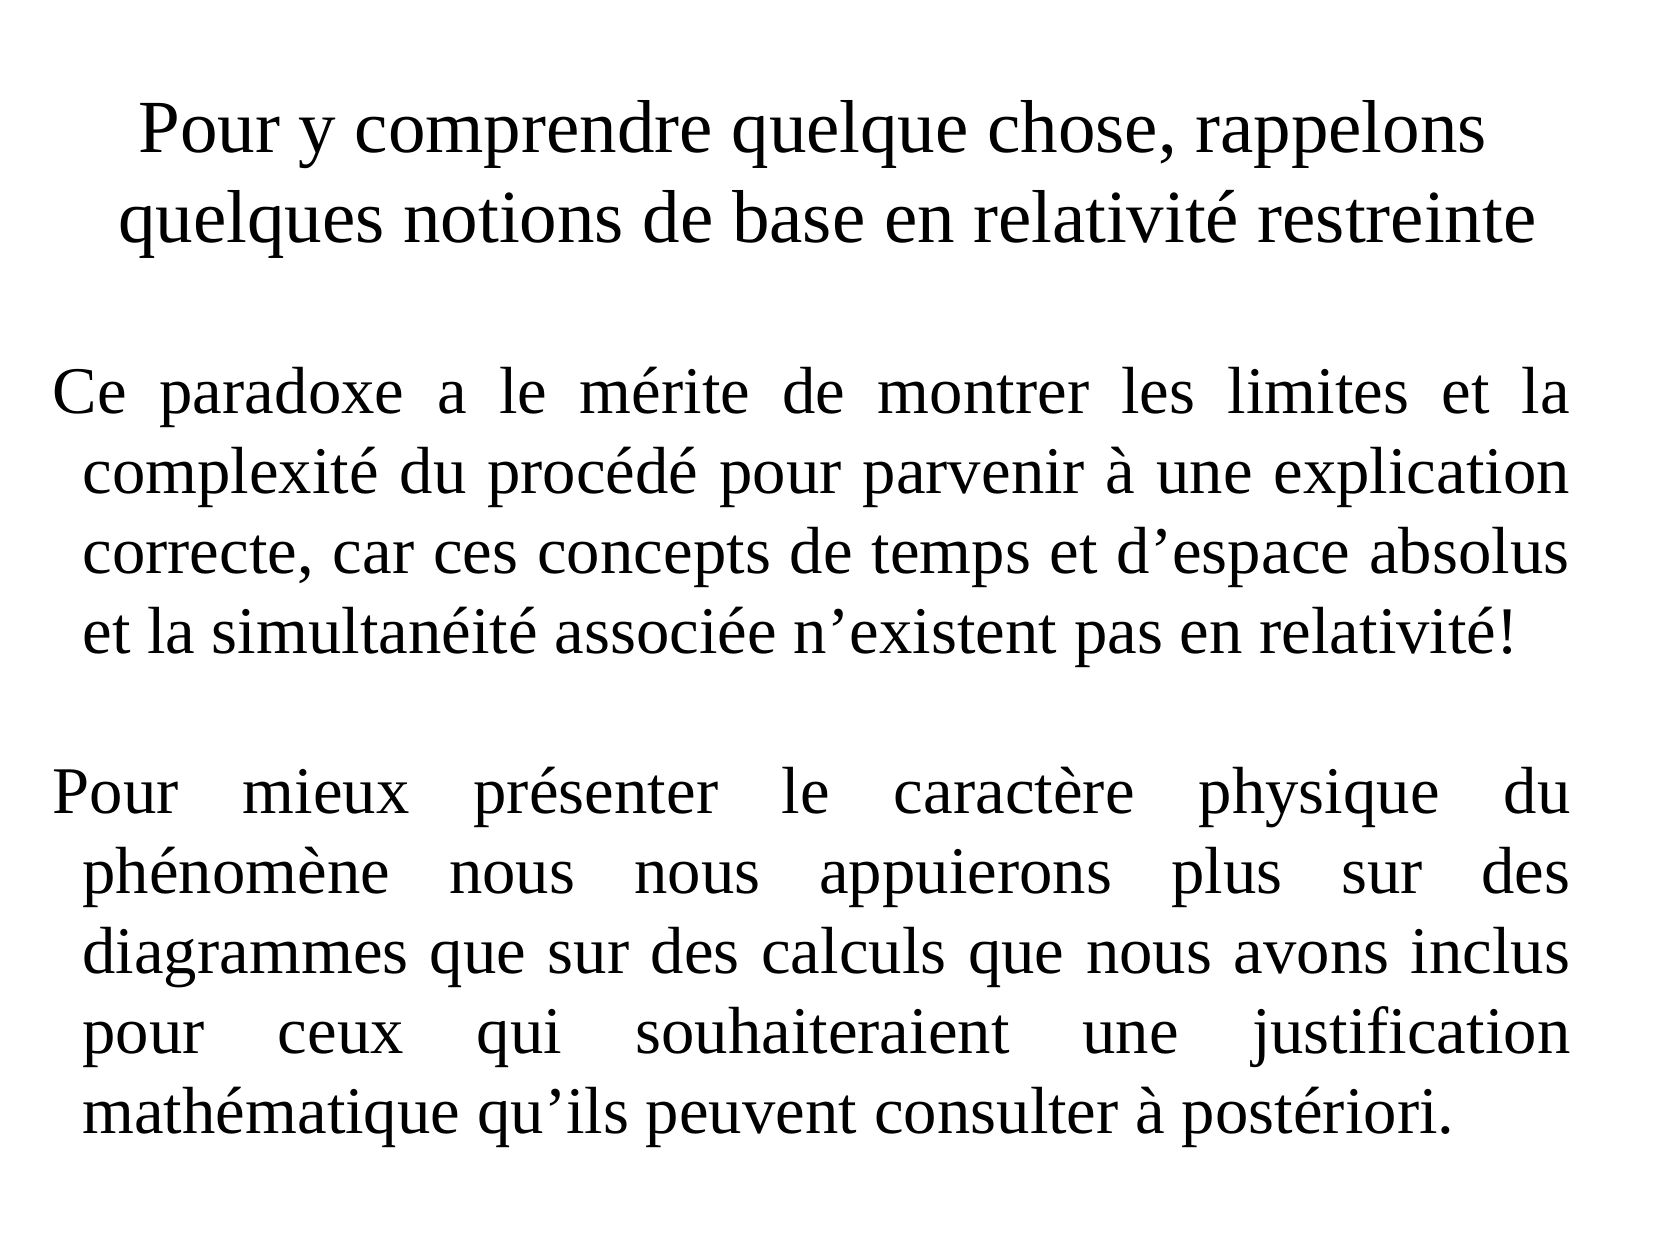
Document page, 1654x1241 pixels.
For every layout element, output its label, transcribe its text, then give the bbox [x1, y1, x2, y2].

text_box . Pour y comprendre quelque chose, rappelons quelques notions de base en relativité restreinte Ce paradoxe a le mérite de montrer les limites et la complexité du procédé pour parvenir à une explication correcte, car ces concepts de temps et d’espace absolus et la simultanéité associée n’existent pas en relativité! Pour mieux présenter le caractère physique du phénomène nous nous appuierons plus sur des diagrammes que sur des calculs que nous avons inclus pour ceux qui souhaiteraient une justification mathématique qu’ils peuvent consulter à postériori. [37, 0, 1608, 1168]
